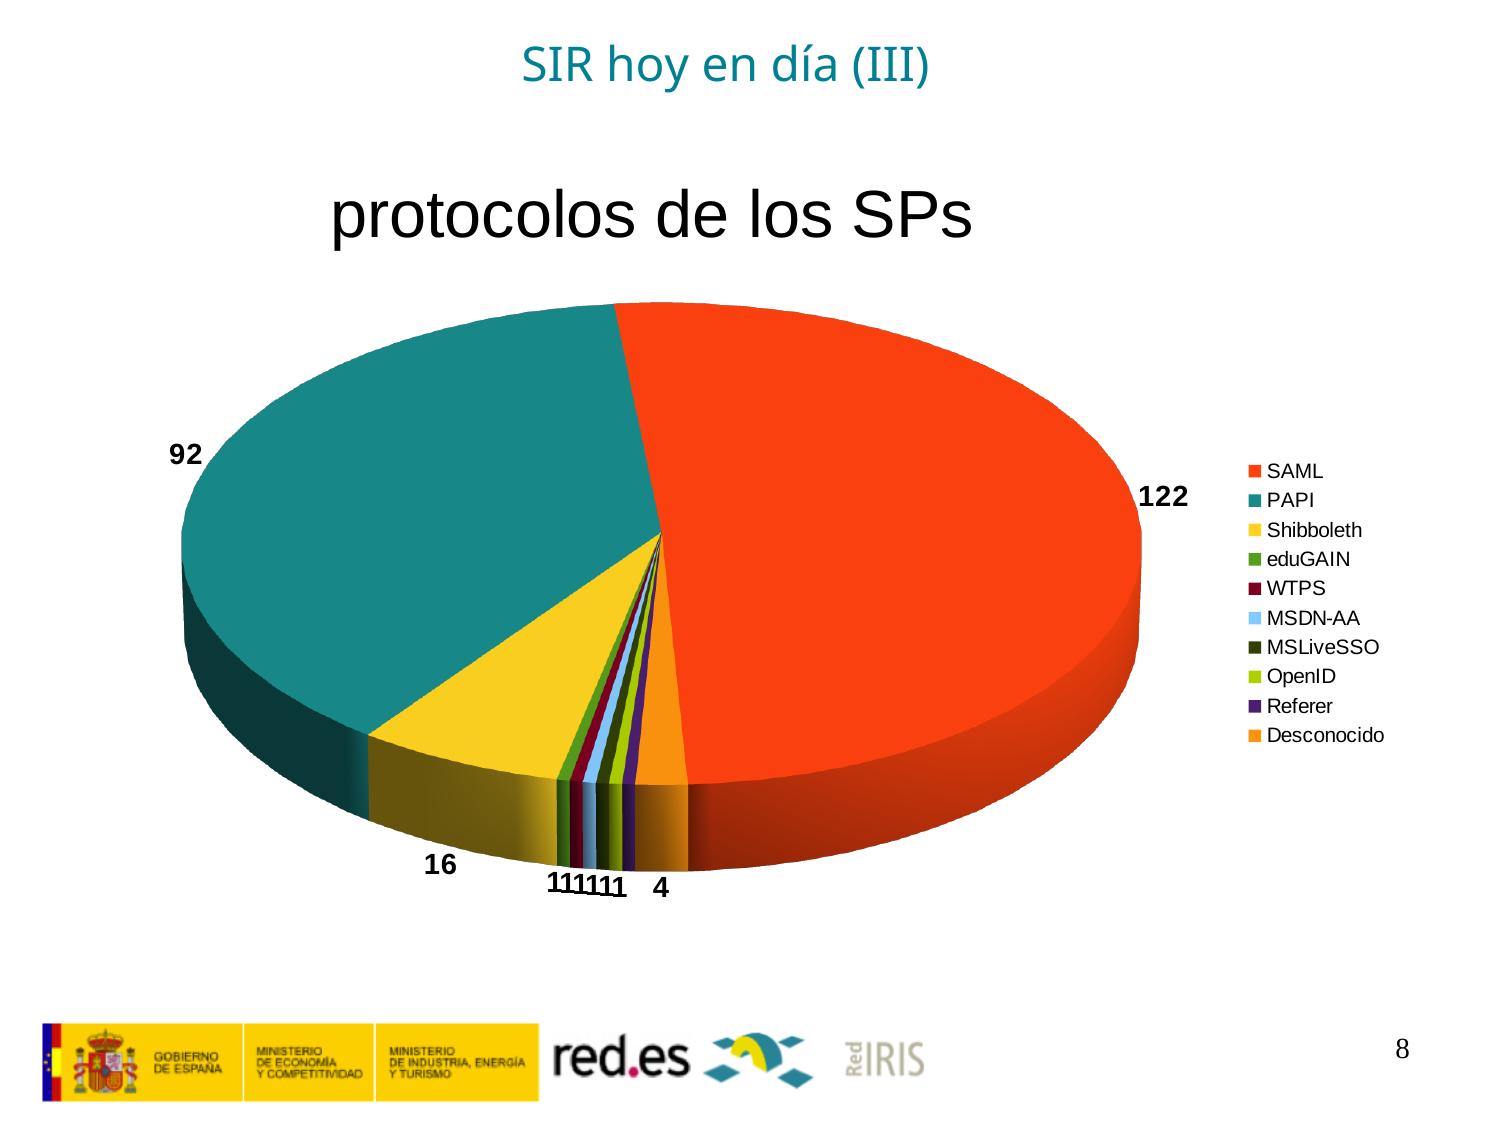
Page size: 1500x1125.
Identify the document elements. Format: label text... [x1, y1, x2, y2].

text_box protocolos de los SPs [197, 163, 1108, 266]
picture [40, 1017, 936, 1107]
chart [107, 290, 1404, 917]
text_box SIR hoy en día (III) [506, 22, 946, 103]
